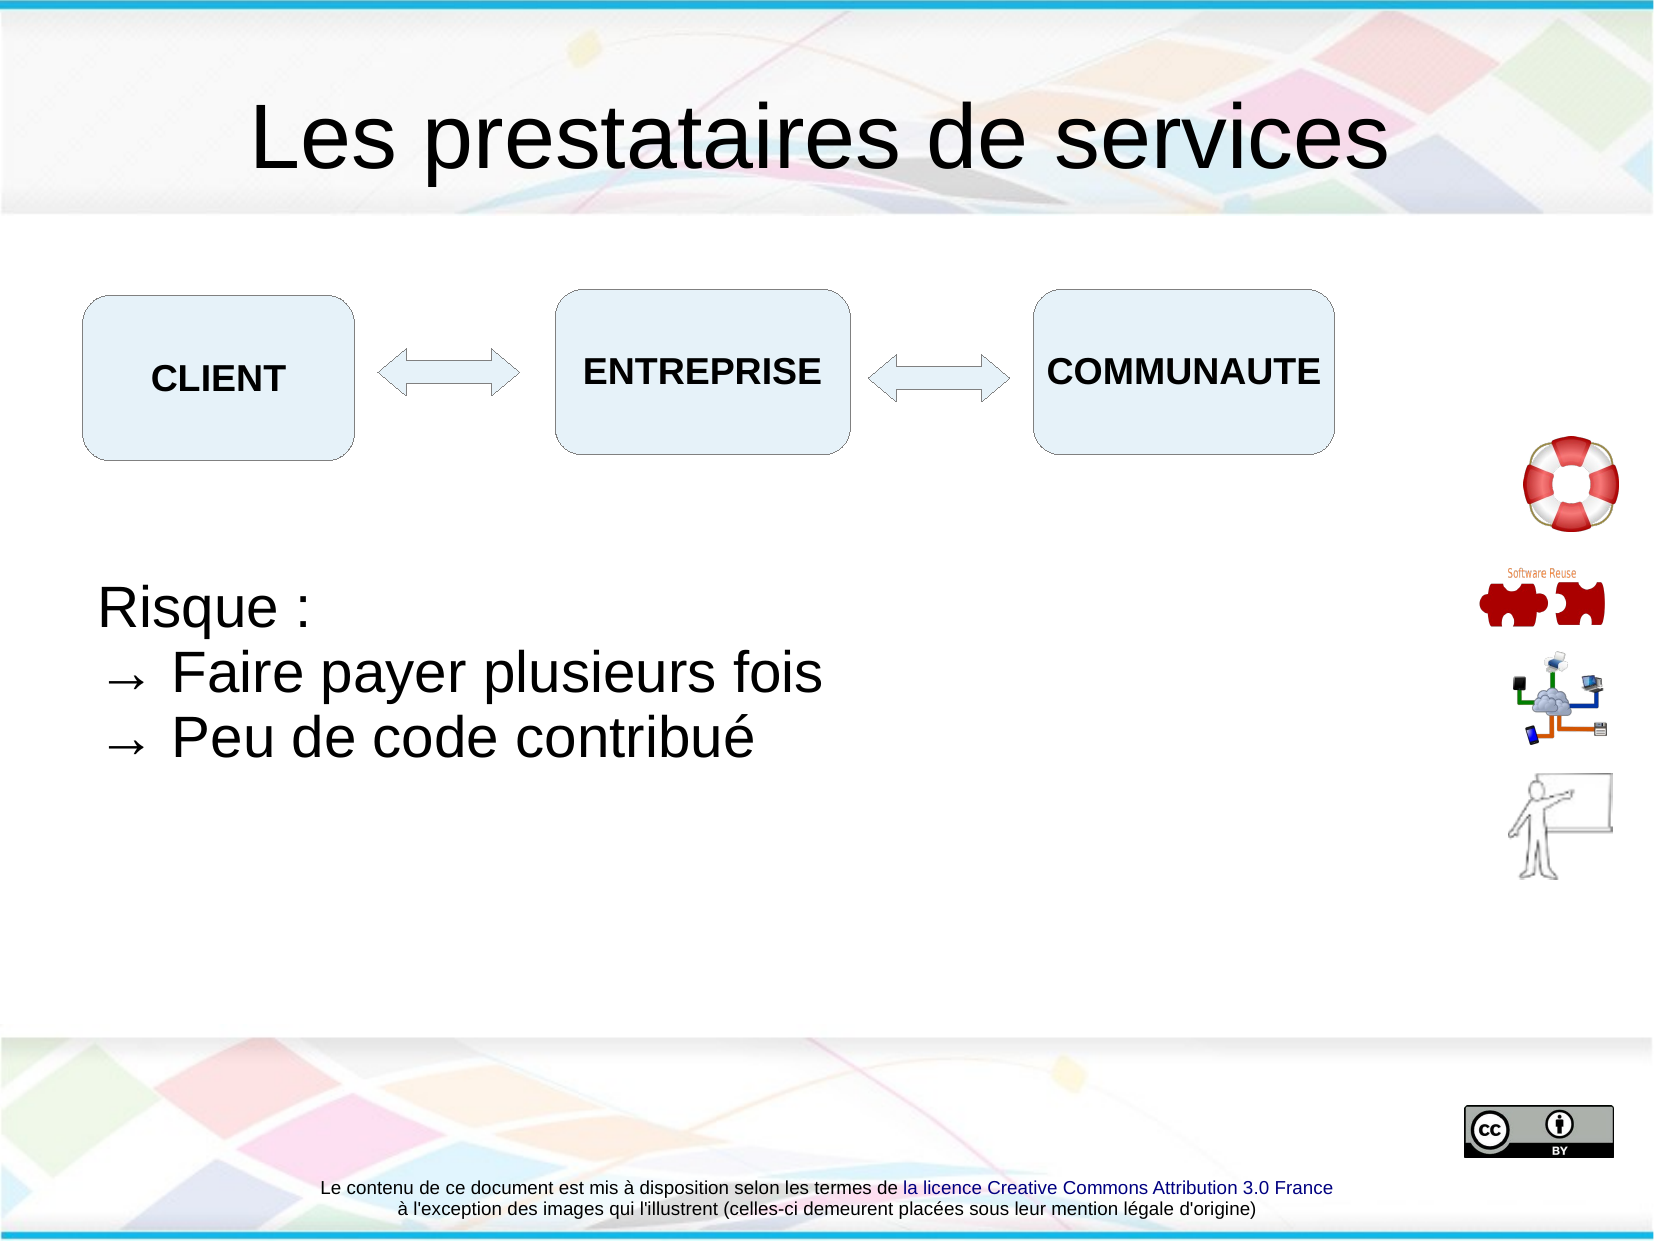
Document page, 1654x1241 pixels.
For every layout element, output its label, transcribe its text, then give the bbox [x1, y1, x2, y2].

title Les prestataires de services [23, 49, 1619, 225]
picture [1476, 566, 1608, 628]
text_box [868, 354, 1010, 402]
text_box ENTREPRISE [555, 289, 851, 455]
text_box [377, 348, 520, 396]
text_box COMMUNAUTE [1033, 289, 1335, 455]
picture [1508, 773, 1613, 880]
picture [0, 1024, 1654, 1241]
text_box Risque : → Faire payer plusieurs fois → Peu de code contribué [82, 566, 1441, 777]
picture [1513, 651, 1607, 745]
picture [0, 0, 1654, 216]
text_box CLIENT [82, 295, 355, 461]
picture [1523, 436, 1619, 532]
